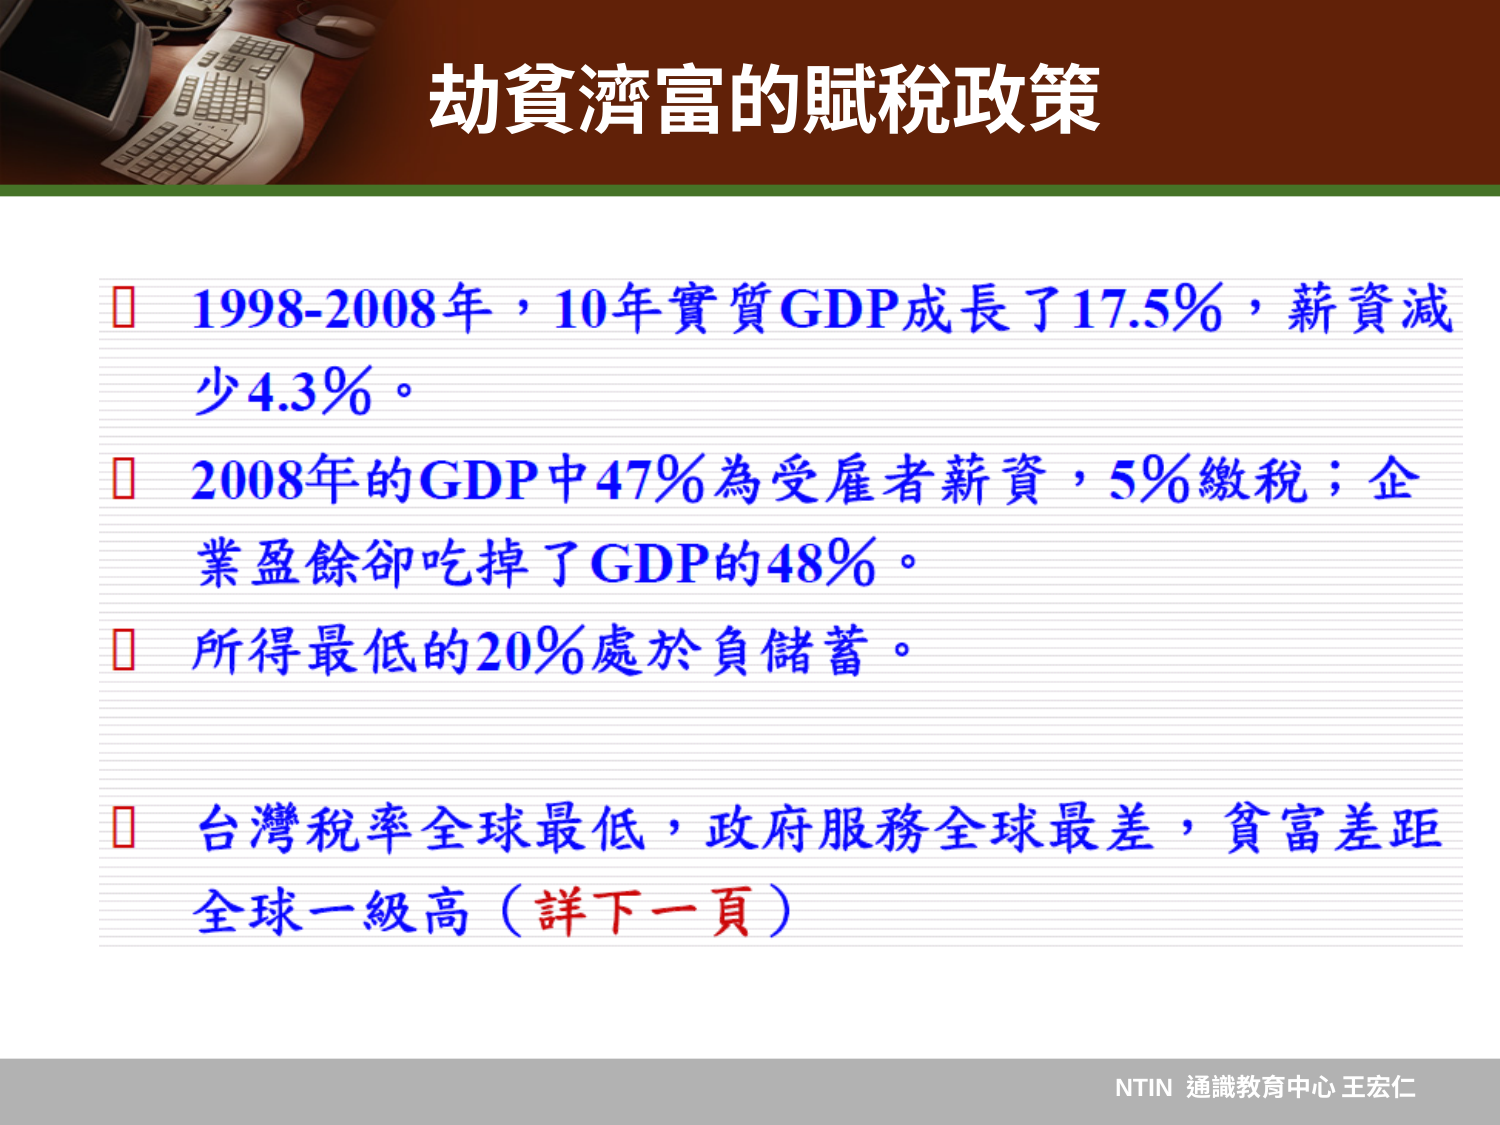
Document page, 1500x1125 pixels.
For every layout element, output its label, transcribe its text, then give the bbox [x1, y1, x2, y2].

text_box NTIN 通識教育中心 王宏仁 [962, 1063, 1438, 1114]
title 劫貧濟富的賦稅政策 [412, 45, 1500, 138]
picture [0, 0, 1500, 184]
chart [99, 275, 1463, 950]
